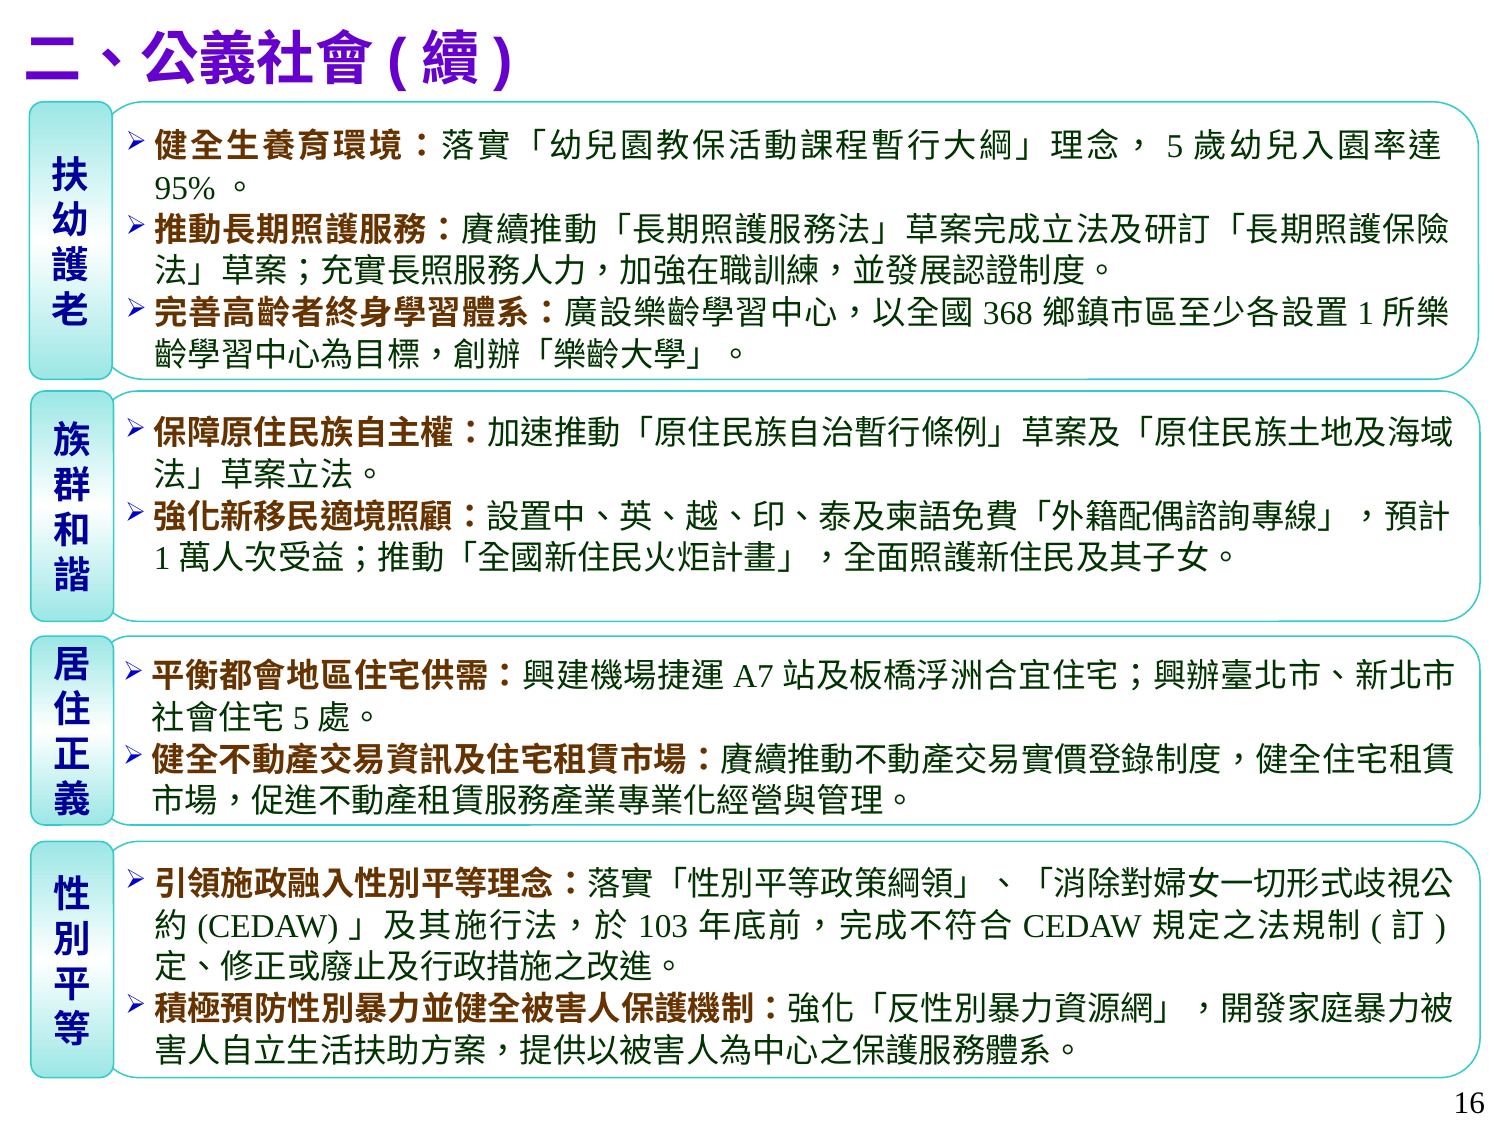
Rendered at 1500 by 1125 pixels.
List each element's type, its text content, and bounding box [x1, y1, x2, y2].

text_box 平衡都會地區住宅供需：興建機場捷運A7站及板橋浮洲合宜住宅；興辦臺北市、新北市社會住宅5處。 健全不動產交易資訊及住宅租賃市場：賡續推動不動產交易實價登錄制度，健全住宅租賃市場，促進不動產租賃服務產業專業化經營與管理。 [112, 636, 1481, 826]
text_box 二、公義社會(續) [23, 21, 703, 107]
text_box 居住正義 [30, 636, 114, 826]
text_box 保障原住民族自主權：加速推動「原住民族自治暫行條例」草案及「原住民族土地及海域法」草案立法。 強化新移民適境照顧：設置中、英、越、印、泰及柬語免費「外籍配偶諮詢專線」，預計1萬人次受益；推動「全國新住民火炬計畫」，全面照護新住民及其子女。 [113, 391, 1481, 622]
text_box 族群和諧 [30, 391, 114, 622]
text_box 健全生養育環境：落實「幼兒園教保活動課程暫行大綱」理念，5歲幼兒入園率達95%。 推動長期照護服務：賡續推動「長期照護服務法」草案完成立法及研訂「長期照護保險法」草案；充實長照服務人力，加強在職訓練，並發展認證制度。 完善高齡者終身學習體系：廣設樂齡學習中心，以全國368鄉鎮市區至少各設置1所樂齡學習中心為目標，創辦「樂齡大學」。 [112, 101, 1479, 380]
text_box 引領施政融入性別平等理念：落實「性別平等政策綱領」、「消除對婦女一切形式歧視公約(CEDAW)」及其施行法，於103年底前，完成不符合CEDAW規定之法規制(訂)定、修正或廢止及行政措施之改進。 積極預防性別暴力並健全被害人保護機制：強化「反性別暴力資源網」，開發家庭暴力被害人自立生活扶助方案，提供以被害人為中心之保護服務體系。 [113, 841, 1481, 1078]
text_box 性別平等 [30, 841, 114, 1078]
text_box 扶幼護老 [29, 107, 113, 380]
text_box <編號> [1149, 1060, 1500, 1125]
